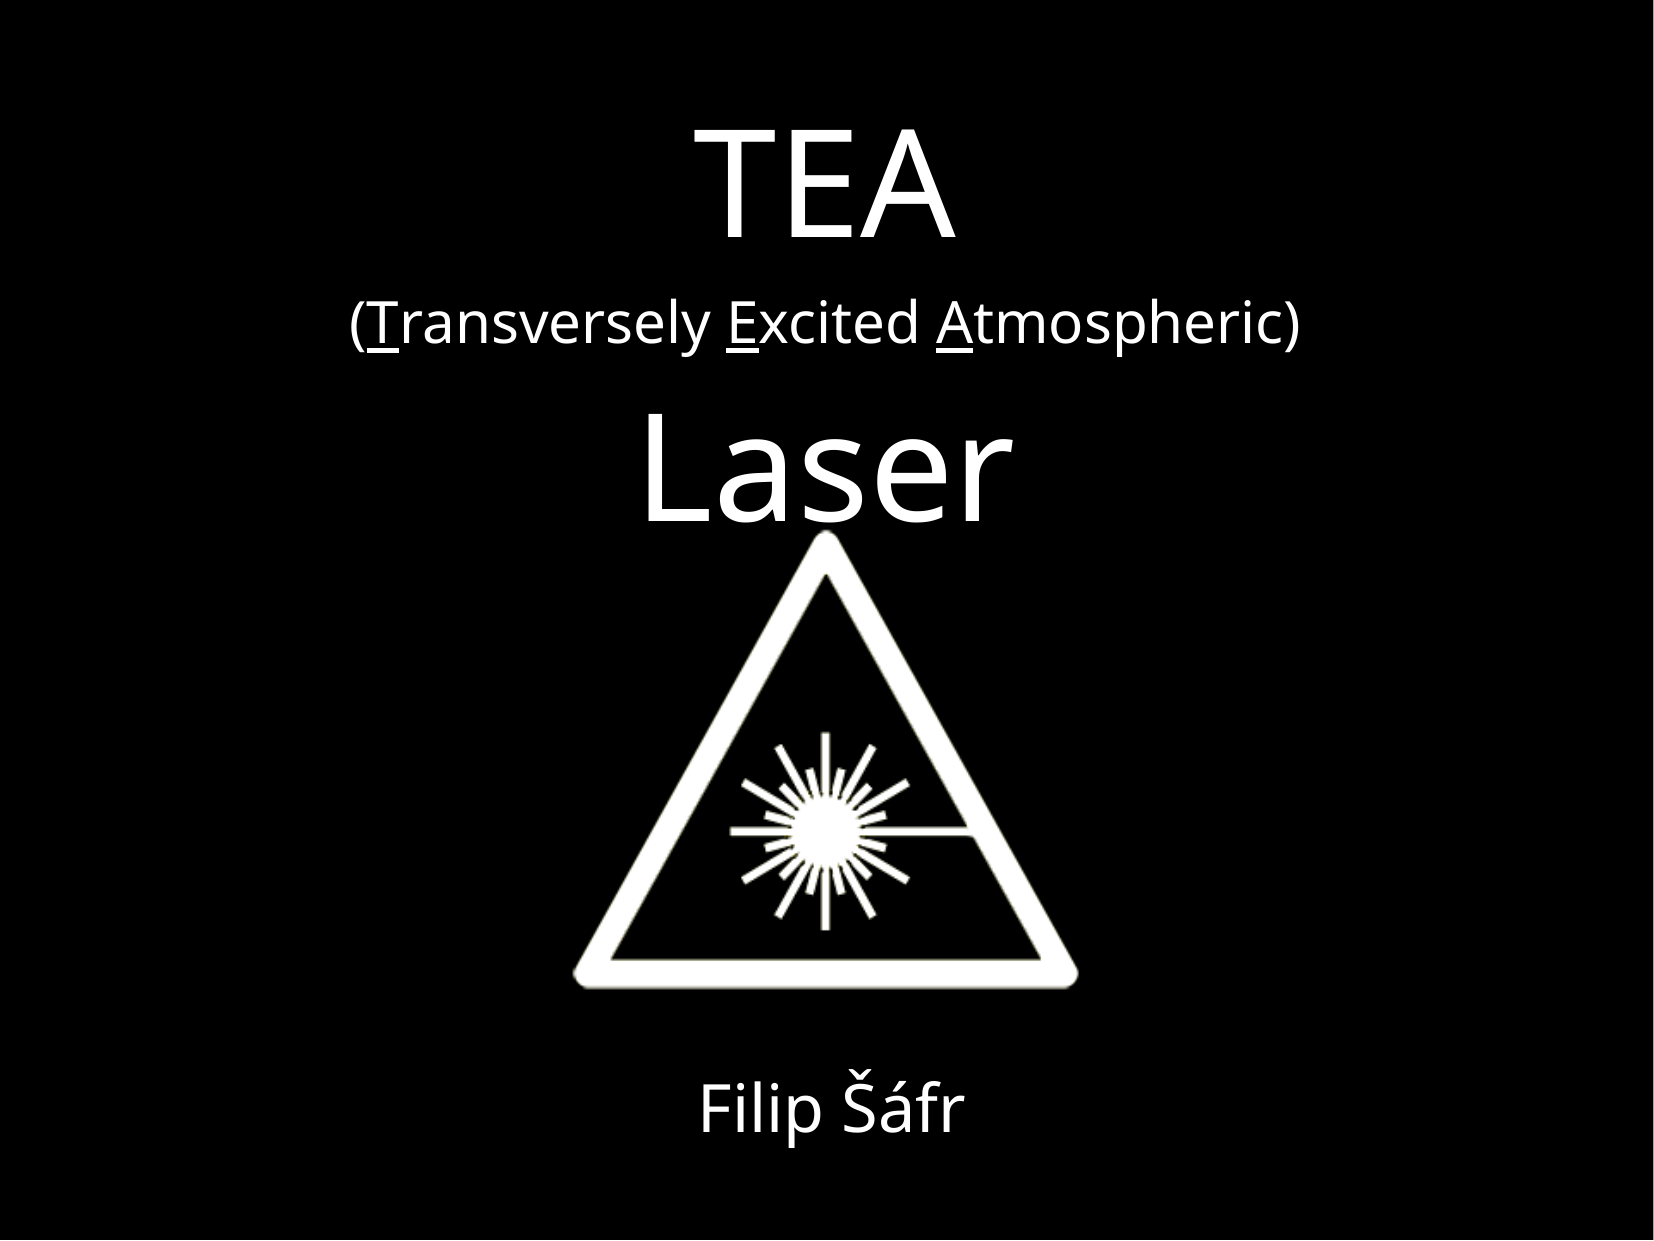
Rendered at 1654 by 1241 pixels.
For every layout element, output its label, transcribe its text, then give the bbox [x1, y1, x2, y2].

text_box Filip Šáfr [200, 1054, 1464, 1139]
picture [568, 525, 1084, 995]
title TEA (Transversely Excited Atmospheric) Laser [81, 133, 1570, 509]
